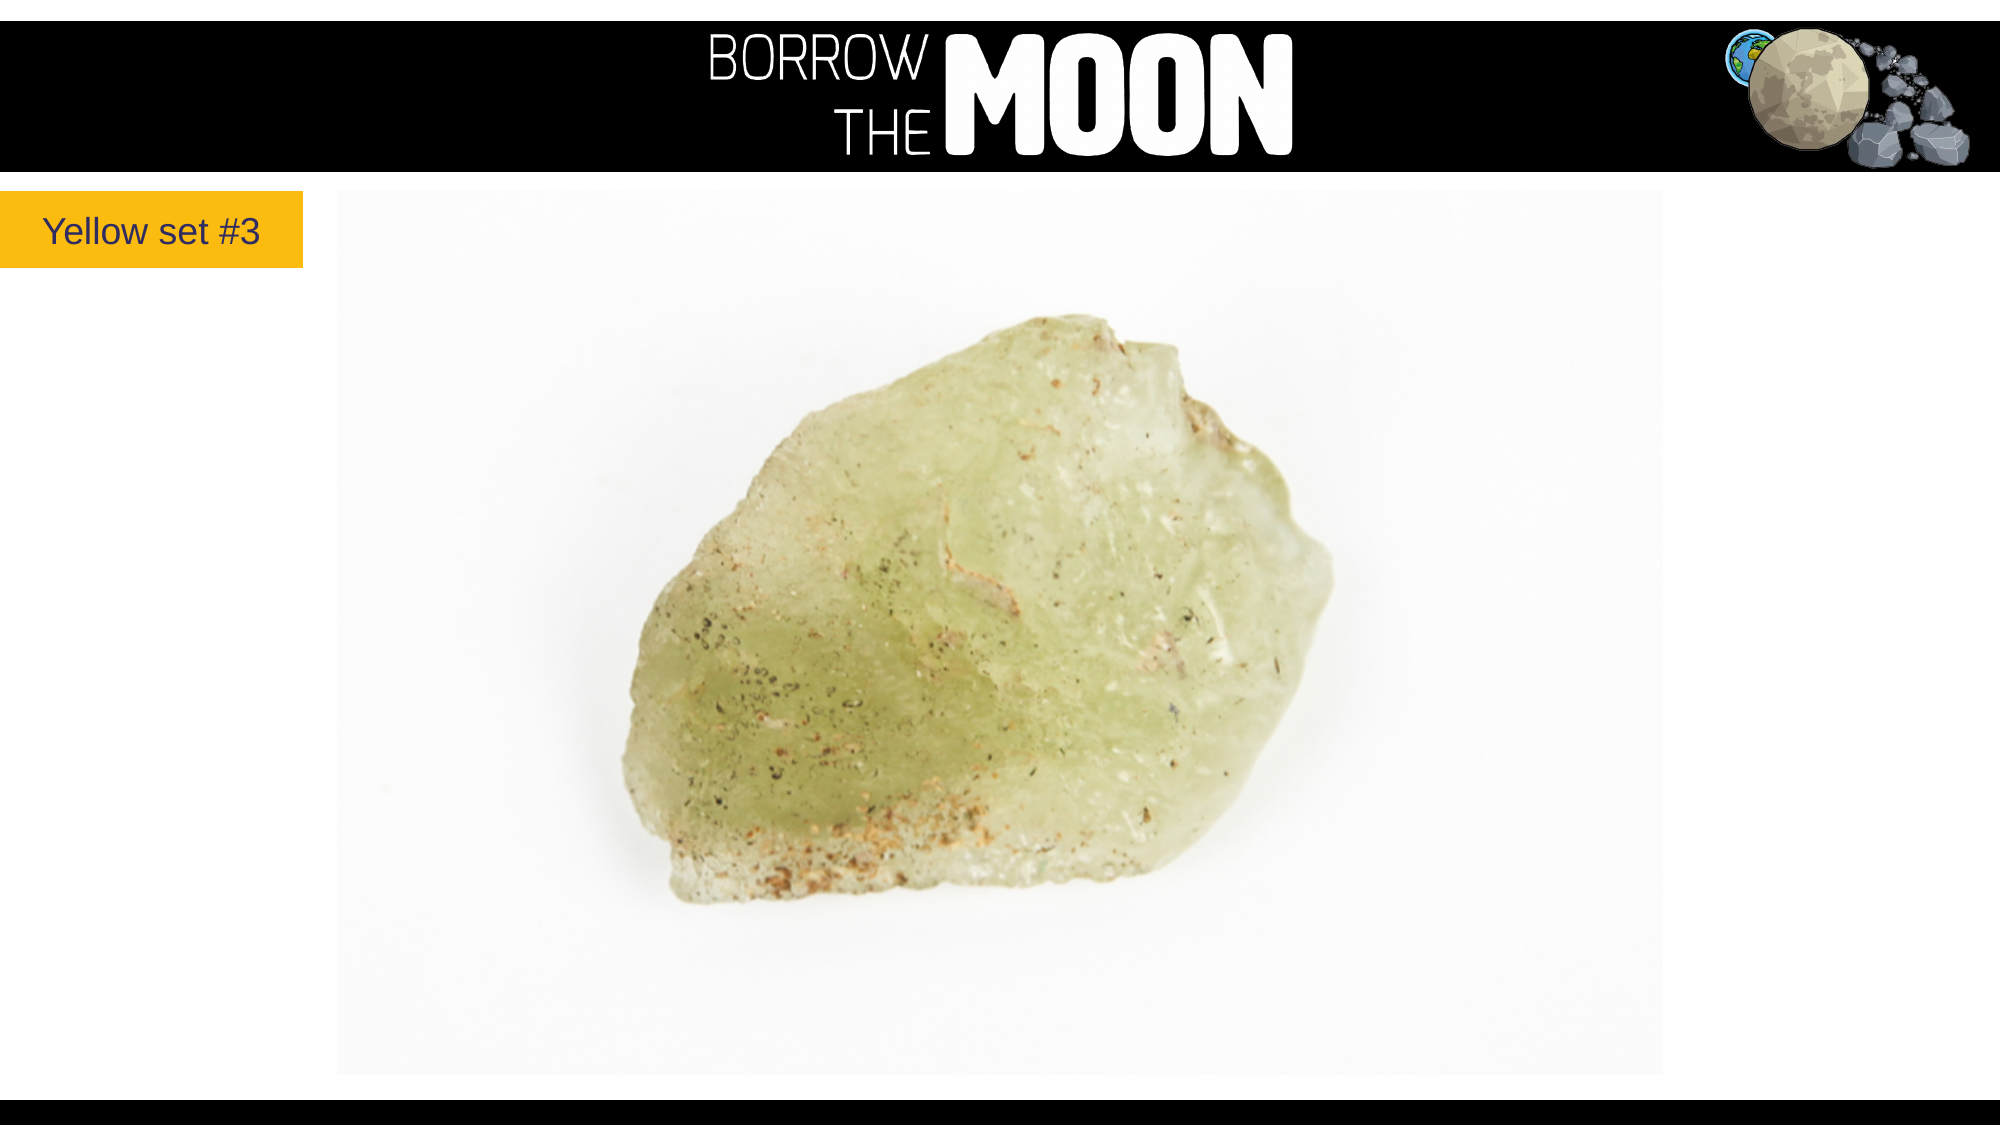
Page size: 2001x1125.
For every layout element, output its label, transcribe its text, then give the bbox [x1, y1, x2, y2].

text_box Yellow set #3 [0, 191, 303, 268]
picture [337, 190, 1663, 1075]
